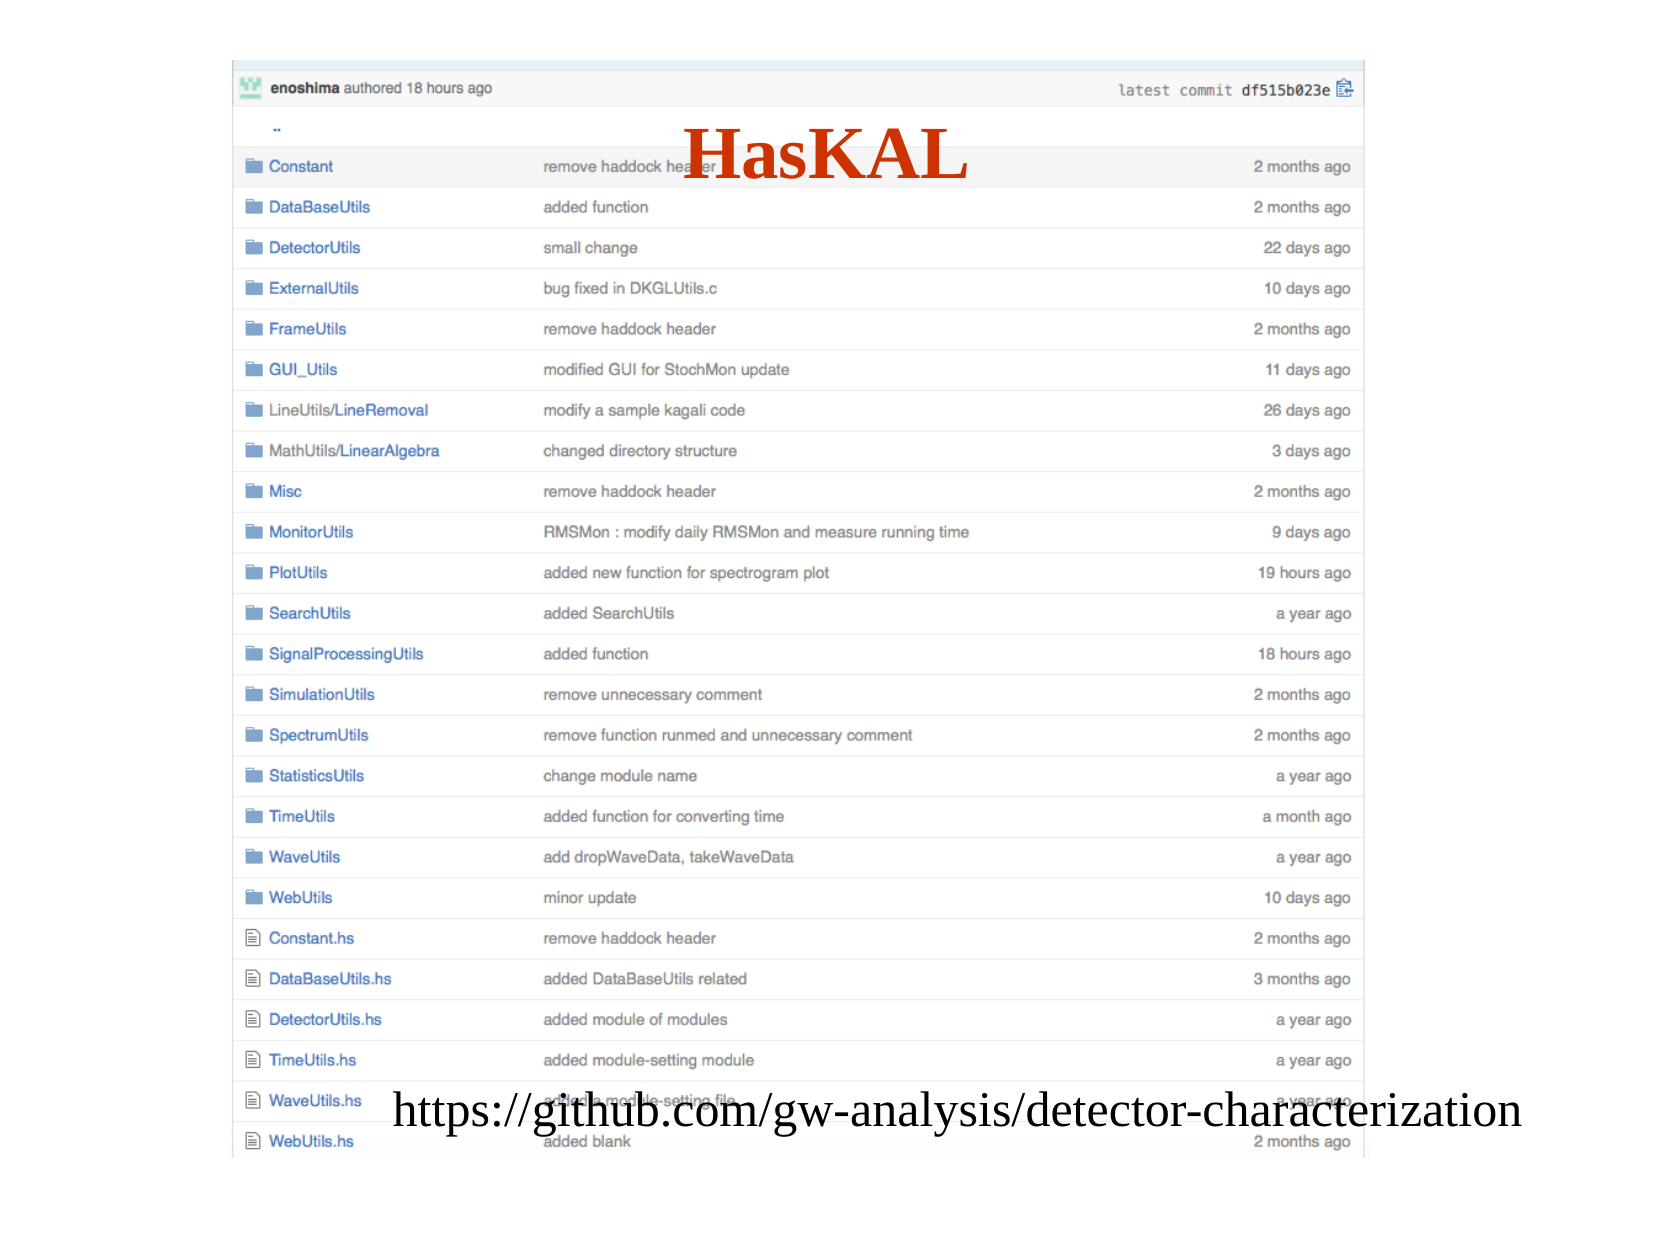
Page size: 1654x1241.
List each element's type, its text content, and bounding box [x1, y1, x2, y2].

title HasKAL [82, 49, 1571, 257]
picture [226, 257, 1371, 1158]
text_box https://github.com/gw-analysis/detector-characterization [377, 1074, 1595, 1158]
